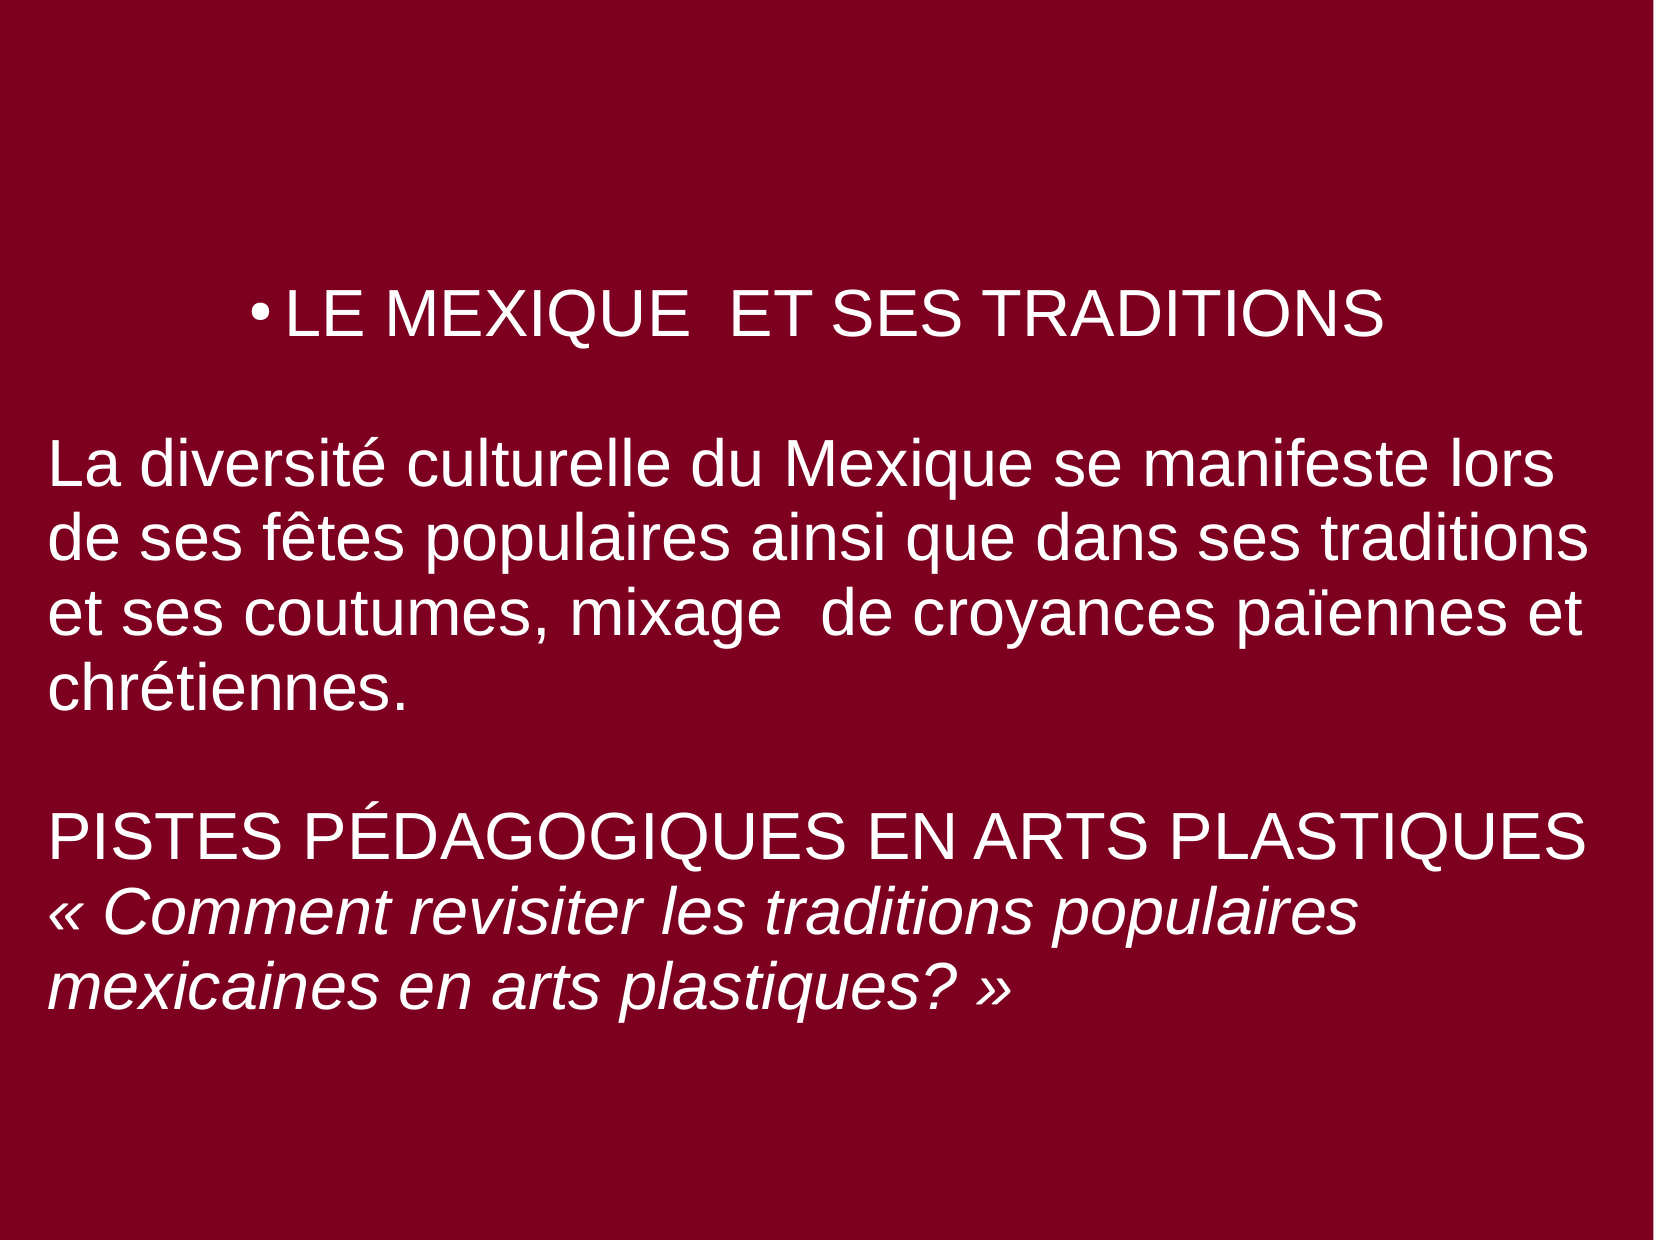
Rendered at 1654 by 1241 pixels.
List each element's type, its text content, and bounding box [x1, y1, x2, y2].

subtitle LE MEXIQUE ET SES TRADITIONS La diversité culturelle du Mexique se manifeste lors de ses fêtes populaires ainsi que dans ses traditions et ses coutumes, mixage de croyances païennes et chrétiennes. PISTES PÉDAGOGIQUES EN ARTS PLASTIQUES « Comment revisiter les traditions populaires mexicaines en arts plastiques? » [47, 238, 1607, 1062]
